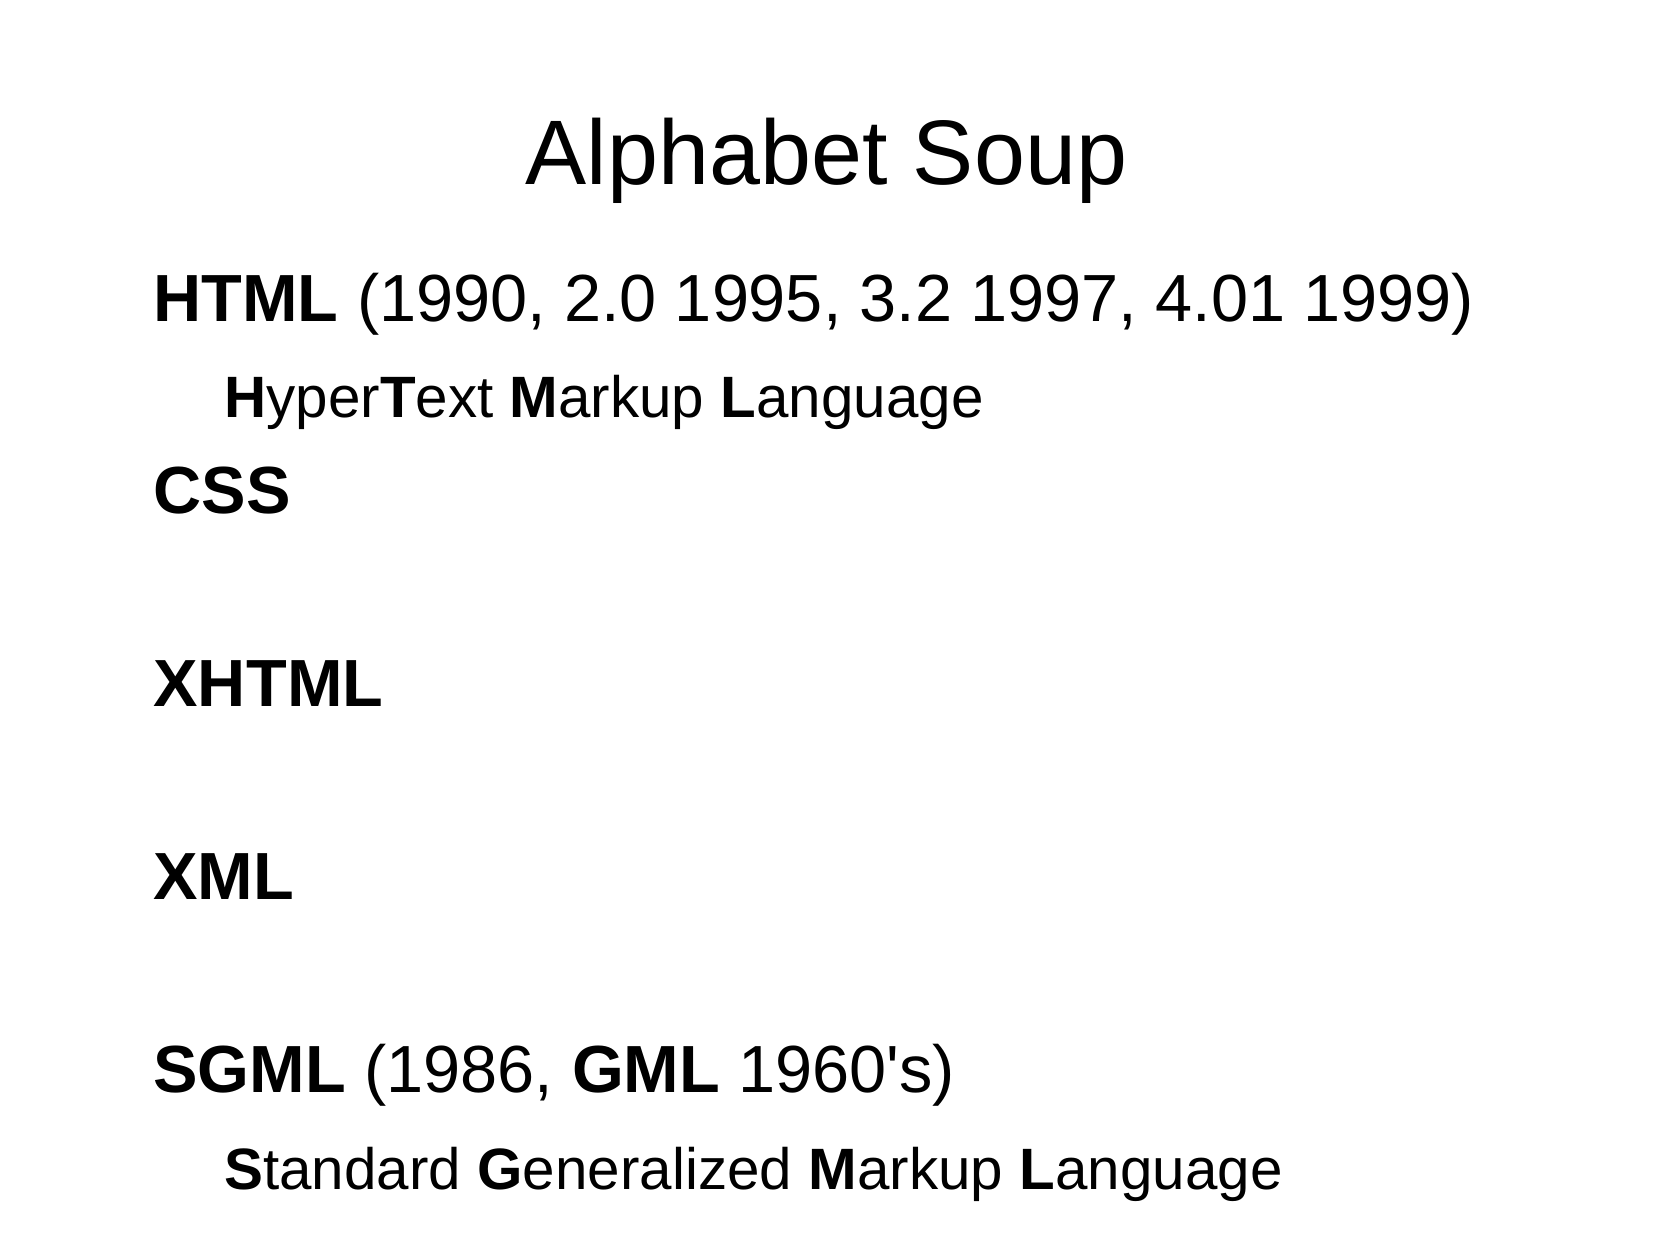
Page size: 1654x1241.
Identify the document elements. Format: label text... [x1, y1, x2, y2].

list HTML (1990, 2.0 1995, 3.2 1997, 4.01 1999) HyperText Markup Language CSS XHTML XML SGML (1986, GML 1960's) Standard Generalized Markup Language [82, 260, 1571, 1204]
title Alphabet Soup [82, 49, 1571, 257]
